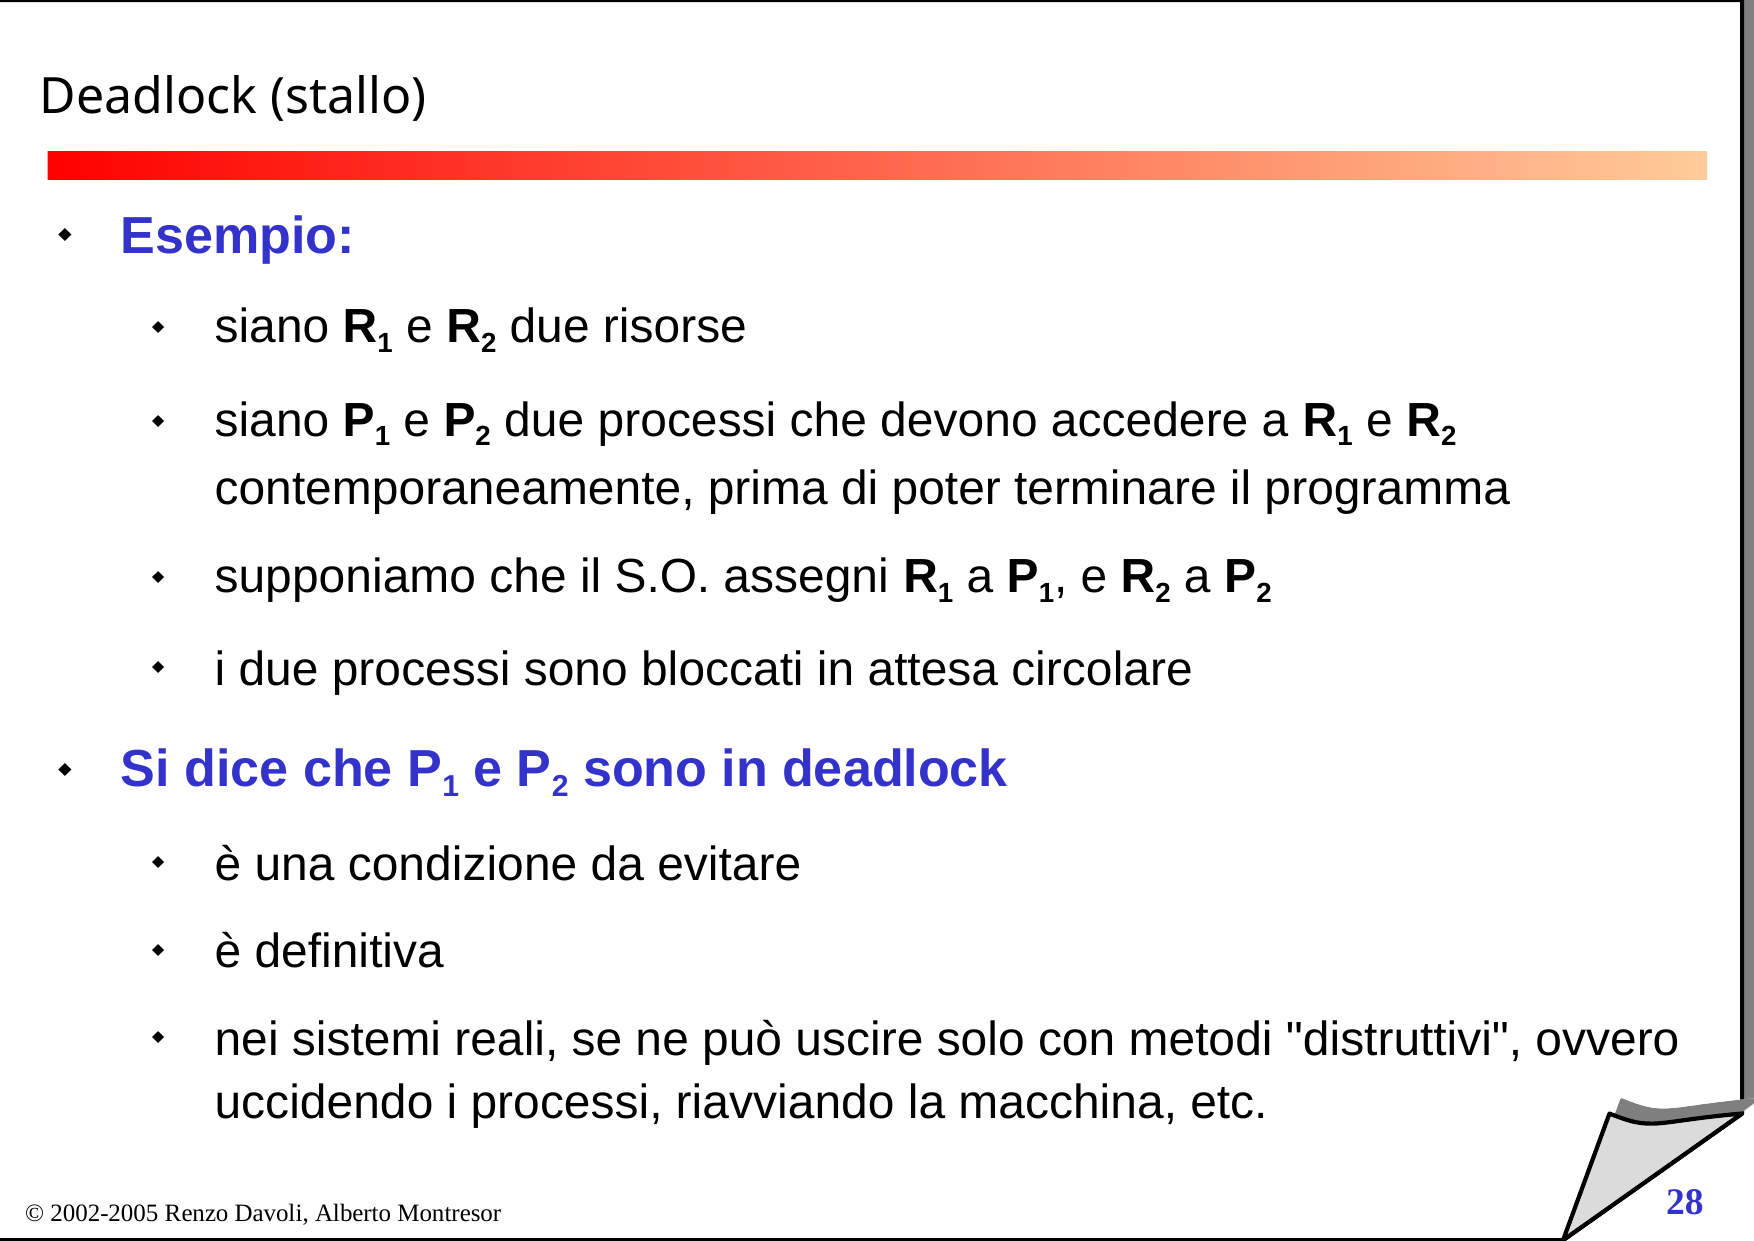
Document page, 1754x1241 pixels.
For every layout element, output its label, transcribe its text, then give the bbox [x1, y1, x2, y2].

title Deadlock (stallo) [39, 49, 1713, 144]
list Esempio: siano R1 e R2 due risorse siano P1 e P2 due processi che devono accedere a R1 e R2 contemporaneamente, prima di poter terminare il programma supponiamo che il S.O. assegni R1 a P1, e R2 a P2 i due processi sono bloccati in attesa circolare Si dice che P1 e P2 sono in deadlock è una condizione da evitare è definitiva nei sistemi reali, se ne può uscire solo con metodi "distruttivi", ovvero uccidendo i processi, riavviando la macchina, etc. [58, 206, 1696, 1138]
